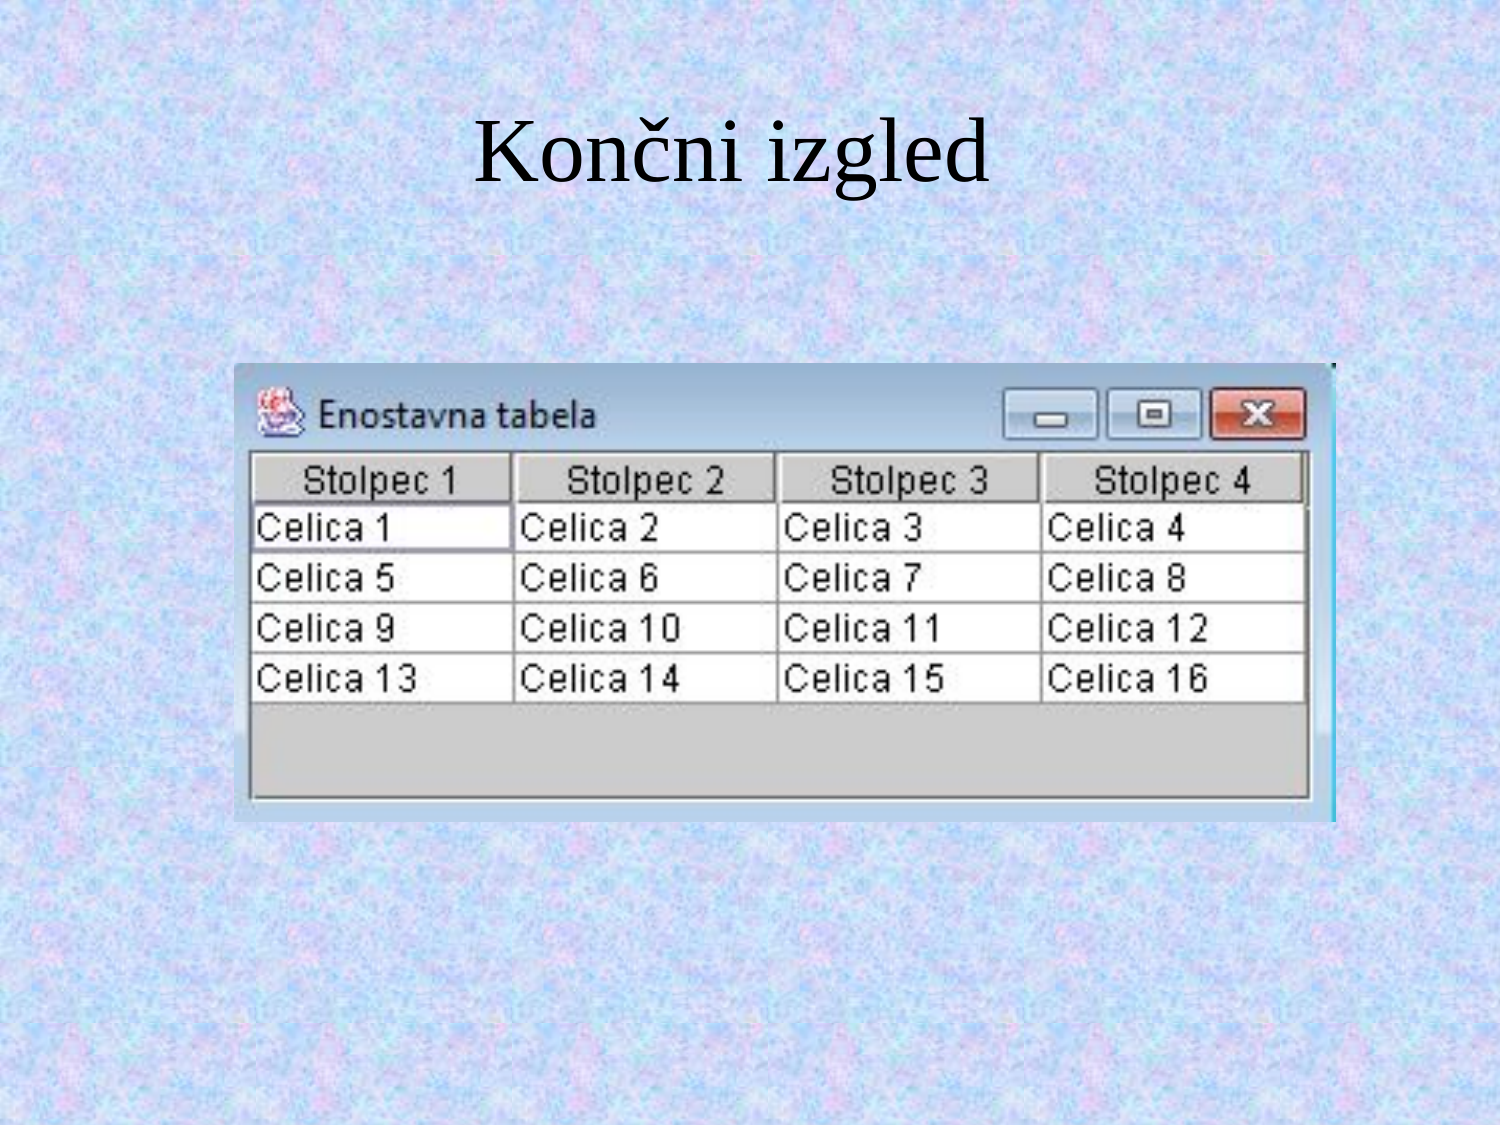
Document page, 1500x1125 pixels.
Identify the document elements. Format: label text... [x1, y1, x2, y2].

text_box Končni izgled [175, 81, 1289, 207]
picture [0, 0, 1500, 1125]
